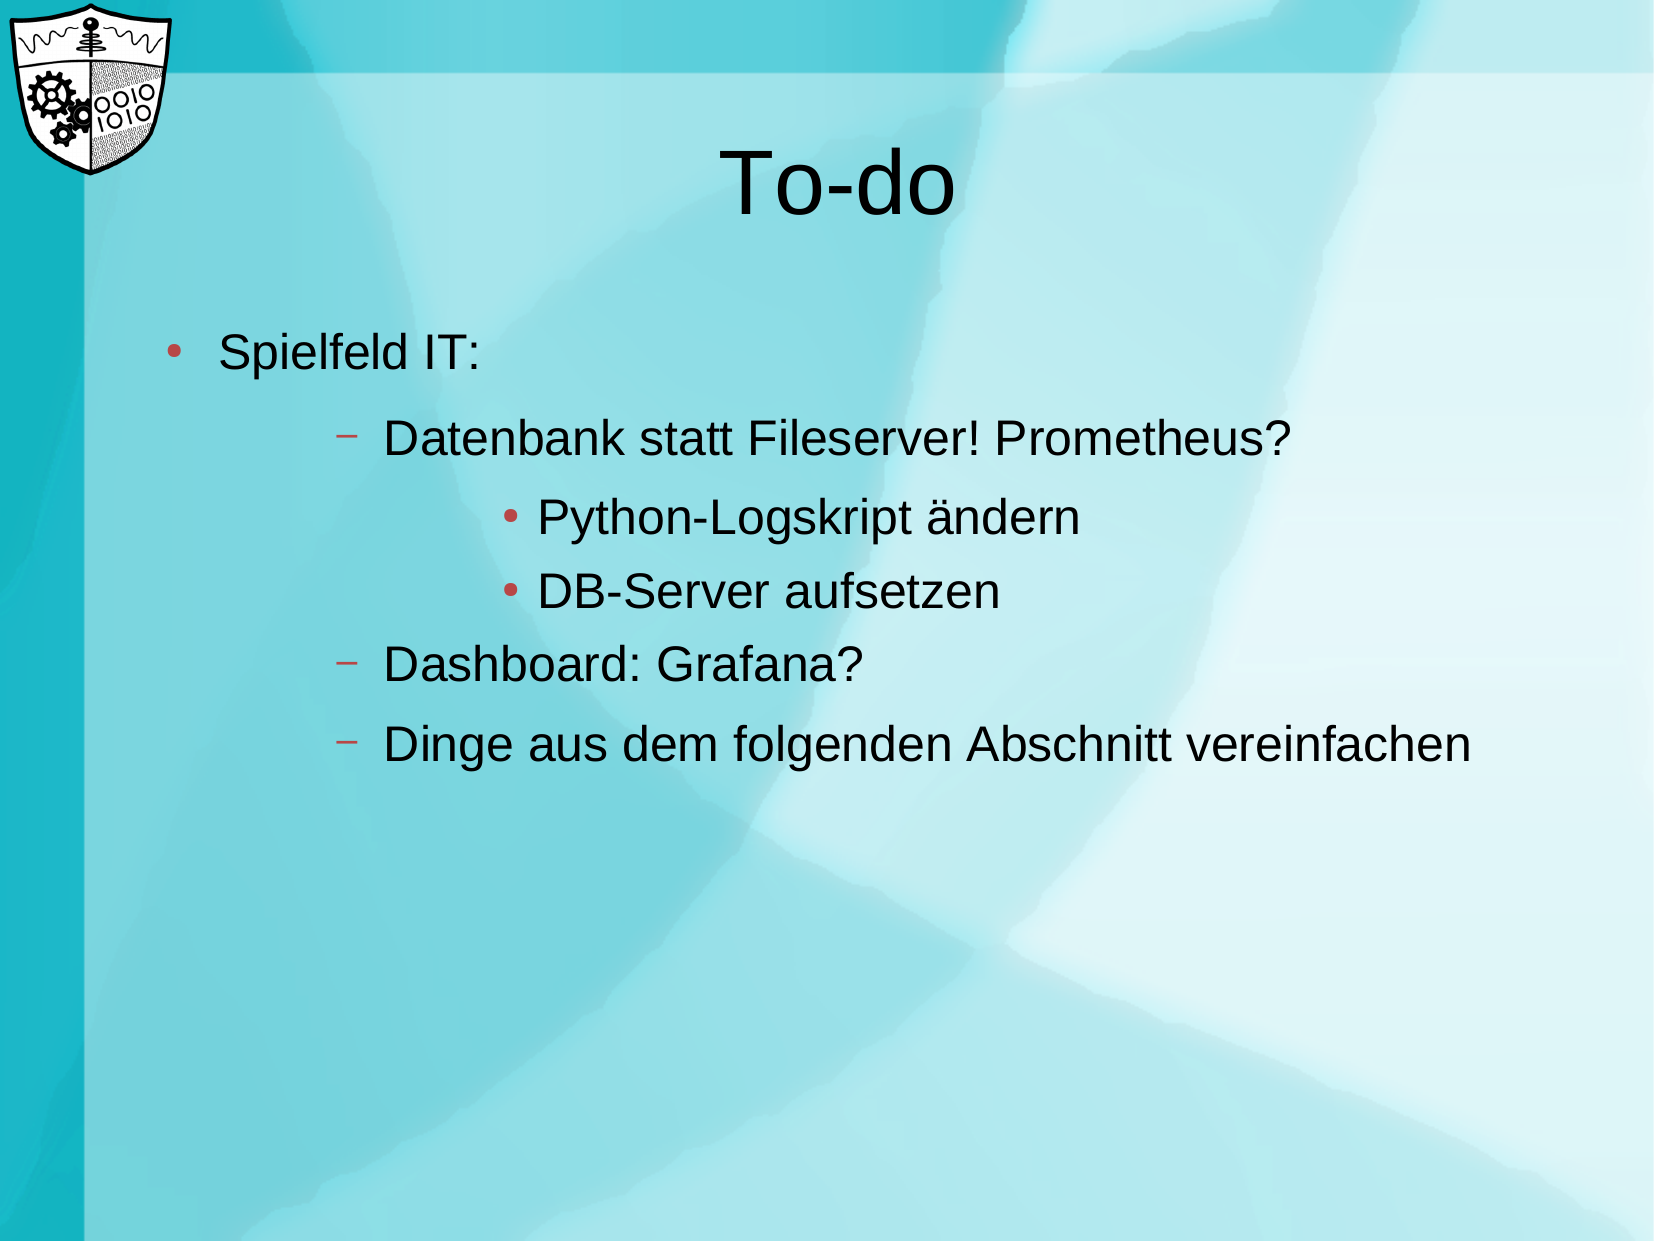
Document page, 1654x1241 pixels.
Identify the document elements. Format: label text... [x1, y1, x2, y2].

list Spielfeld IT: Datenbank statt Fileserver! Prometheus? Python-Logskript ändern DB-Server aufsetzen Dashboard: Grafana? Dinge aus dem folgenden Abschnitt vereinfachen [147, 324, 1512, 1162]
picture [0, 0, 1654, 1241]
title To-do [94, 78, 1583, 287]
